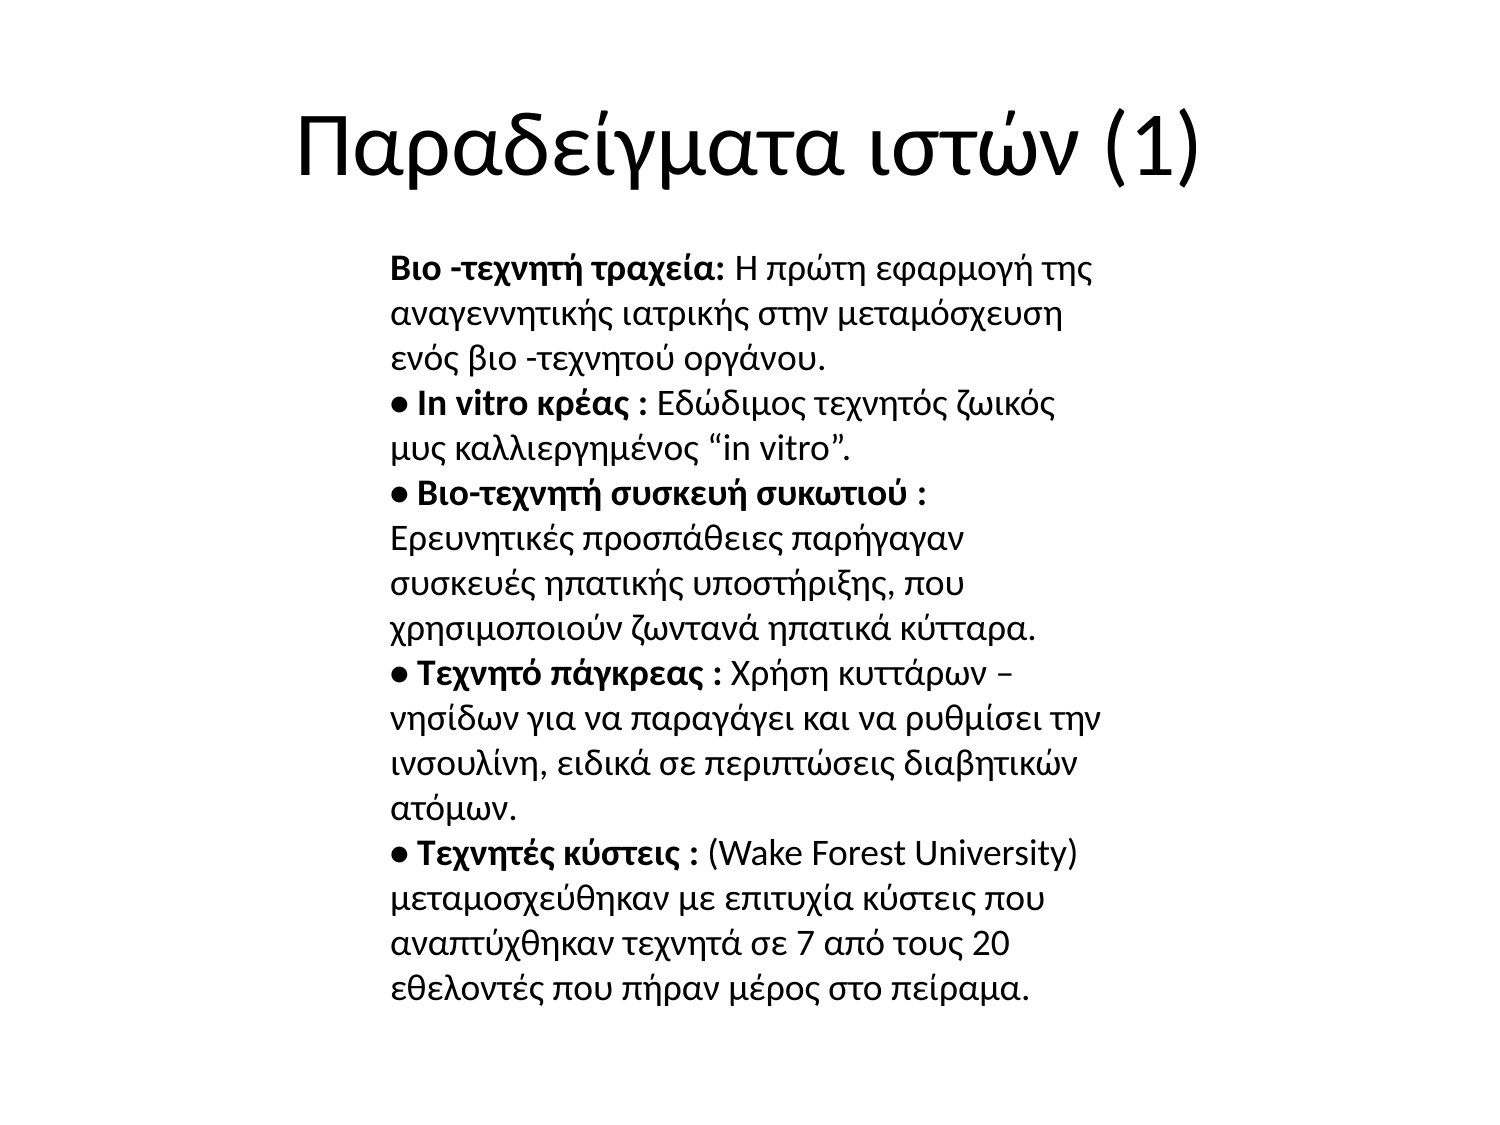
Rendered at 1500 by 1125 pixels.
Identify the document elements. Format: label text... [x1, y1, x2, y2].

text_box Βιο -τεχνητή τραχεία: Η πρώτη εφαρμογή της αναγεννητικής ιατρικής στην μεταμόσχευση ενός βιο -τεχνητού οργάνου. • In vitro κρέας : Εδώδιμος τεχνητός ζωικός μυς καλλιεργημένος “in vitro”. • Βιο-τεχνητή συσκευή συκωτιού : Ερευνητικές προσπάθειες παρήγαγαν συσκευές ηπατικής υποστήριξης, που χρησιμοποιούν ζωντανά ηπατικά κύτταρα. • Τεχνητό πάγκρεας : Χρήση κυττάρων – νησίδων για να παραγάγει και να ρυθμίσει την ινσουλίνη, ειδικά σε περιπτώσεις διαβητικών ατόμων. • Τεχνητές κύστεις : (Wake Forest University) μεταμοσχεύθηκαν με επιτυχία κύστεις που αναπτύχθηκαν τεχνητά σε 7 από τους 20 εθελοντές που πήραν μέρος στο πείραμα. [375, 146, 1125, 1016]
title Παραδείγματα ιστών (1) [75, 45, 1426, 233]
